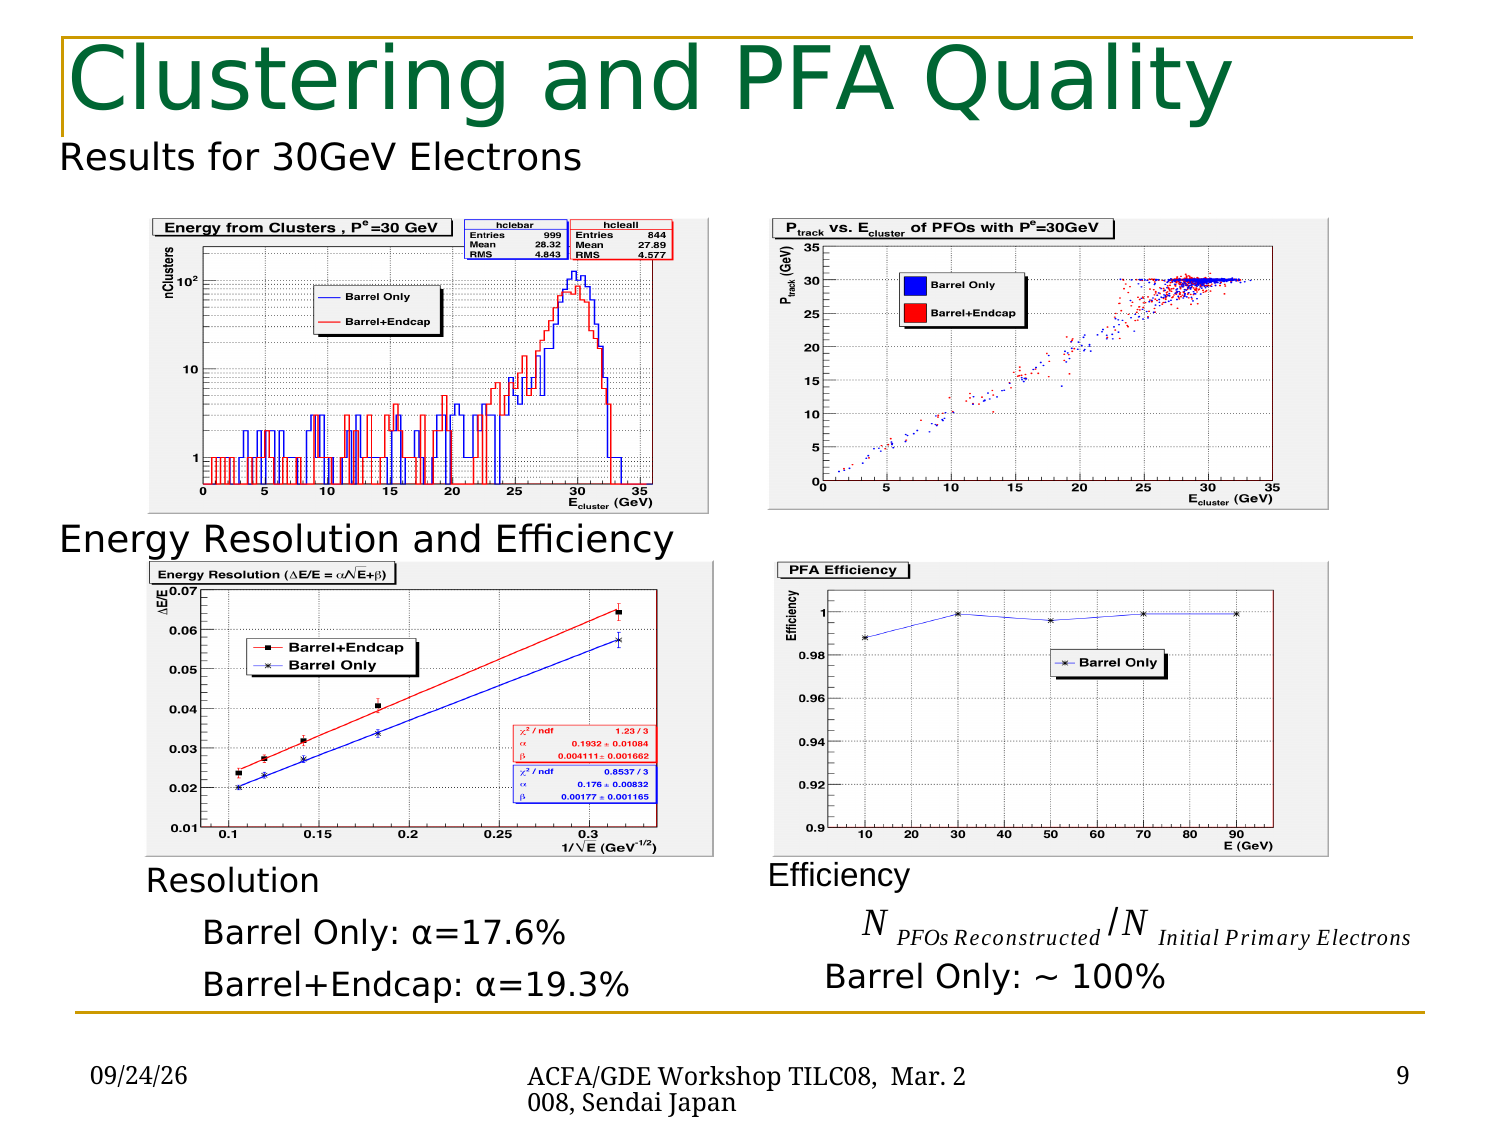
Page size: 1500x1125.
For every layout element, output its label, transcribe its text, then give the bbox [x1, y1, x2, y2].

list Results for 30GeV Electrons [59, 135, 1410, 195]
picture [767, 217, 1329, 510]
picture [144, 560, 714, 857]
list Efficiency Barrel Only: ~ 100% [767, 856, 1447, 1004]
list Resolution Barrel Only: α=17.6% Barrel+Endcap: α=19.3% [145, 861, 758, 1039]
chart [855, 898, 1418, 951]
picture [772, 560, 1329, 856]
list Energy Resolution and Efficiency [59, 517, 1410, 577]
title Clustering and PFA Quality [67, 0, 1418, 166]
picture [147, 217, 709, 514]
